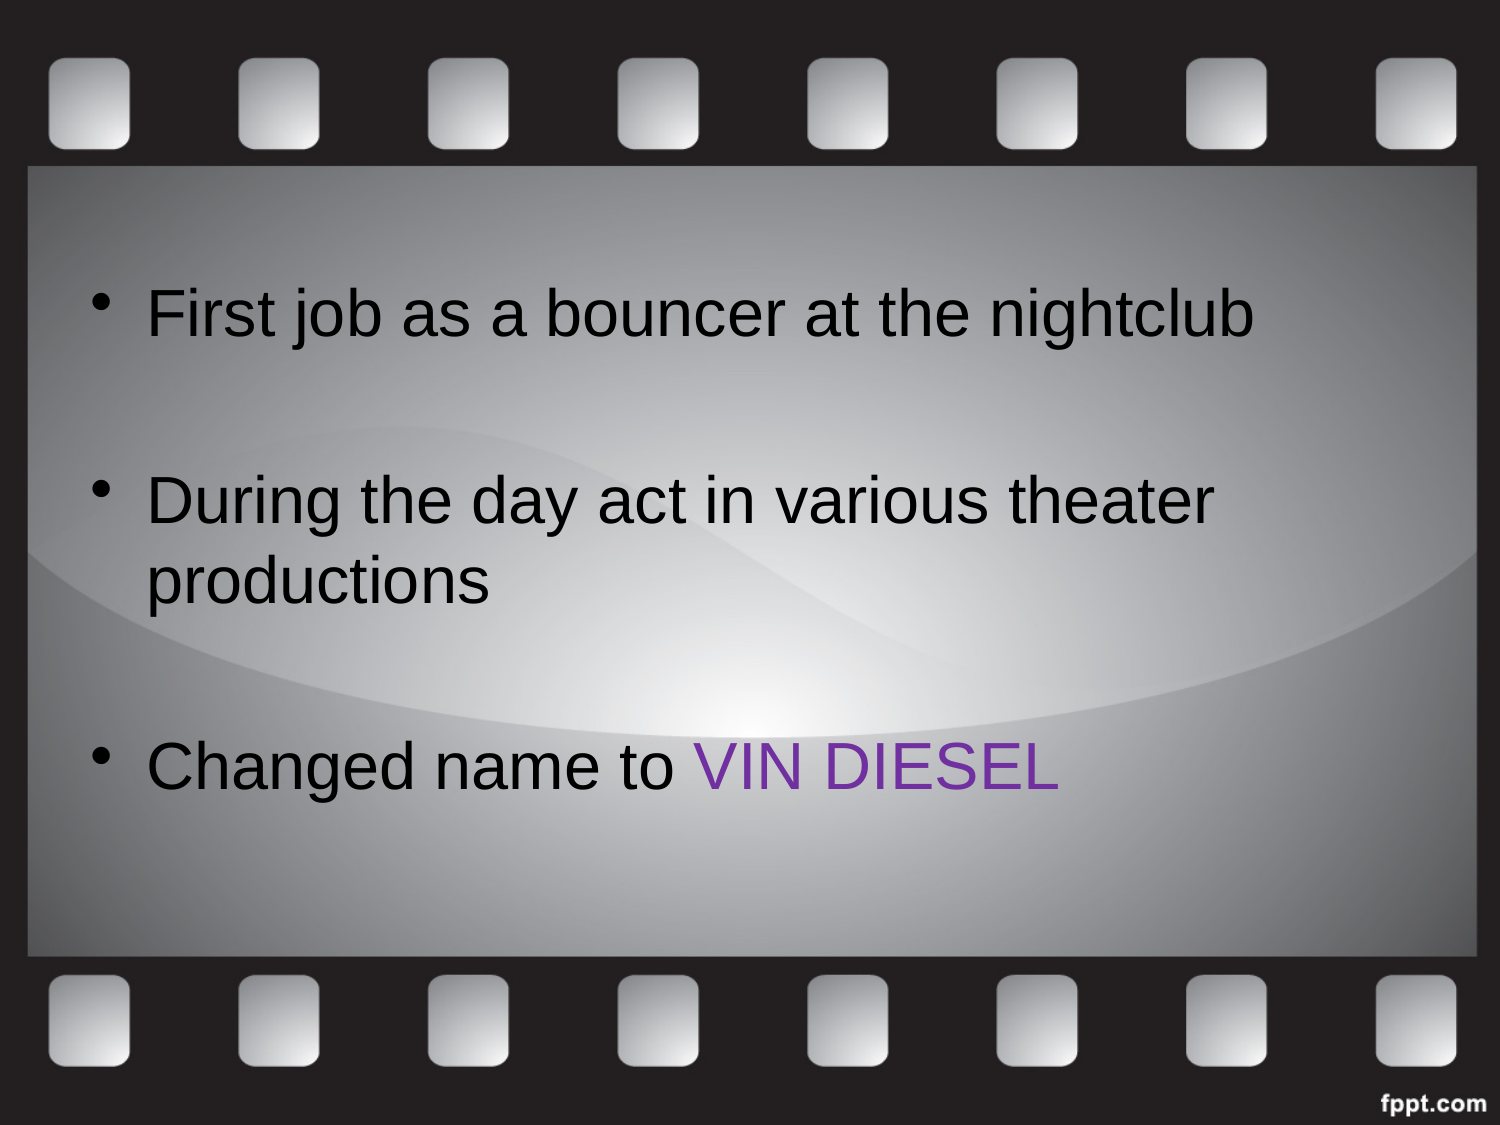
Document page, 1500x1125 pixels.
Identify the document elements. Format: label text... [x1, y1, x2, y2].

picture [0, 0, 1500, 1125]
list First job as a bouncer at the nightclub During the day act in various theater productions Changed name to VIN DIESEL [75, 262, 1425, 1005]
